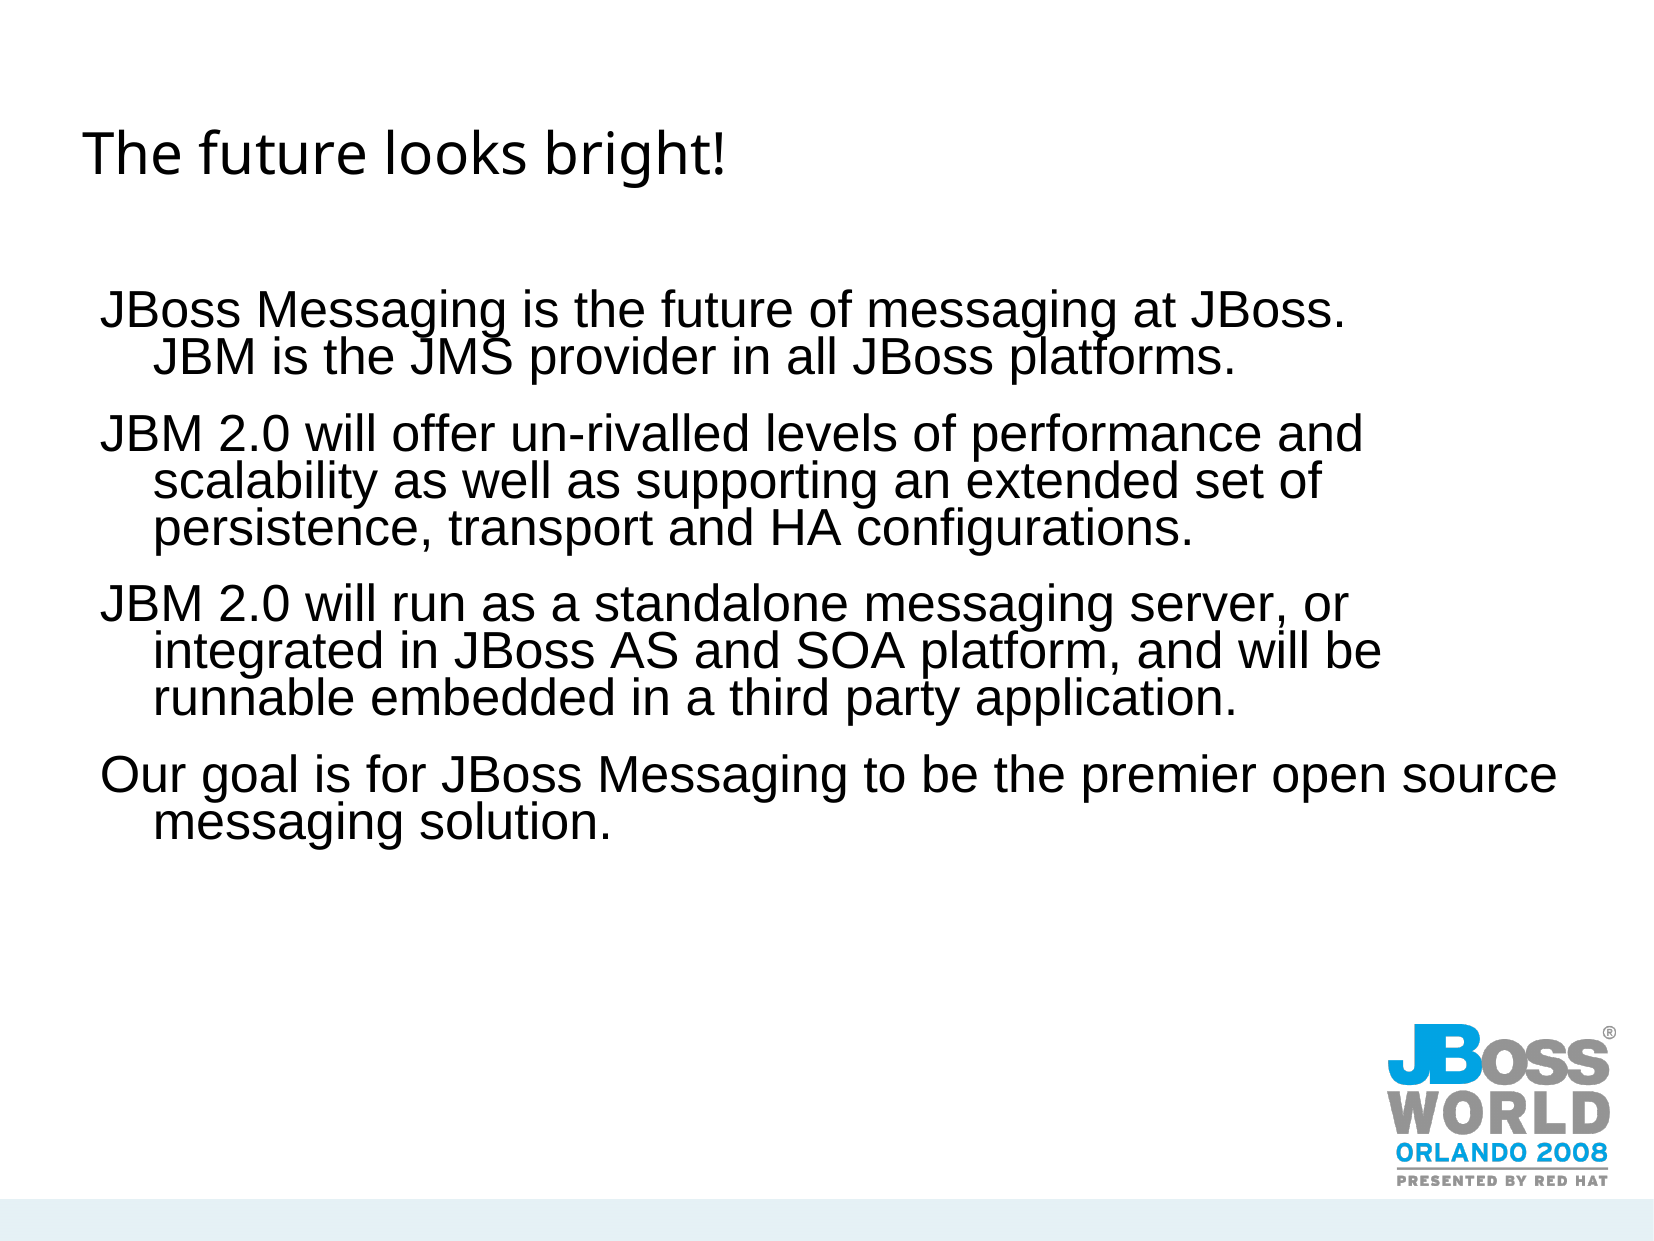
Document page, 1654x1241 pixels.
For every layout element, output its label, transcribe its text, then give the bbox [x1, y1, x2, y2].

picture [1387, 1024, 1616, 1186]
picture [0, 1199, 1654, 1241]
title The future looks bright! [82, 56, 1571, 249]
list JBoss Messaging is the future of messaging at JBoss. JBM is the JMS provider in all JBoss platforms. JBM 2.0 will offer un-rivalled levels of performance and scalability as well as supporting an extended set of persistence, transport and HA configurations. JBM 2.0 will run as a standalone messaging server, or integrated in JBoss AS and SOA platform, and will be runnable embedded in a third party application. Our goal is for JBoss Messaging to be the premier open source messaging solution. [82, 290, 1571, 1094]
